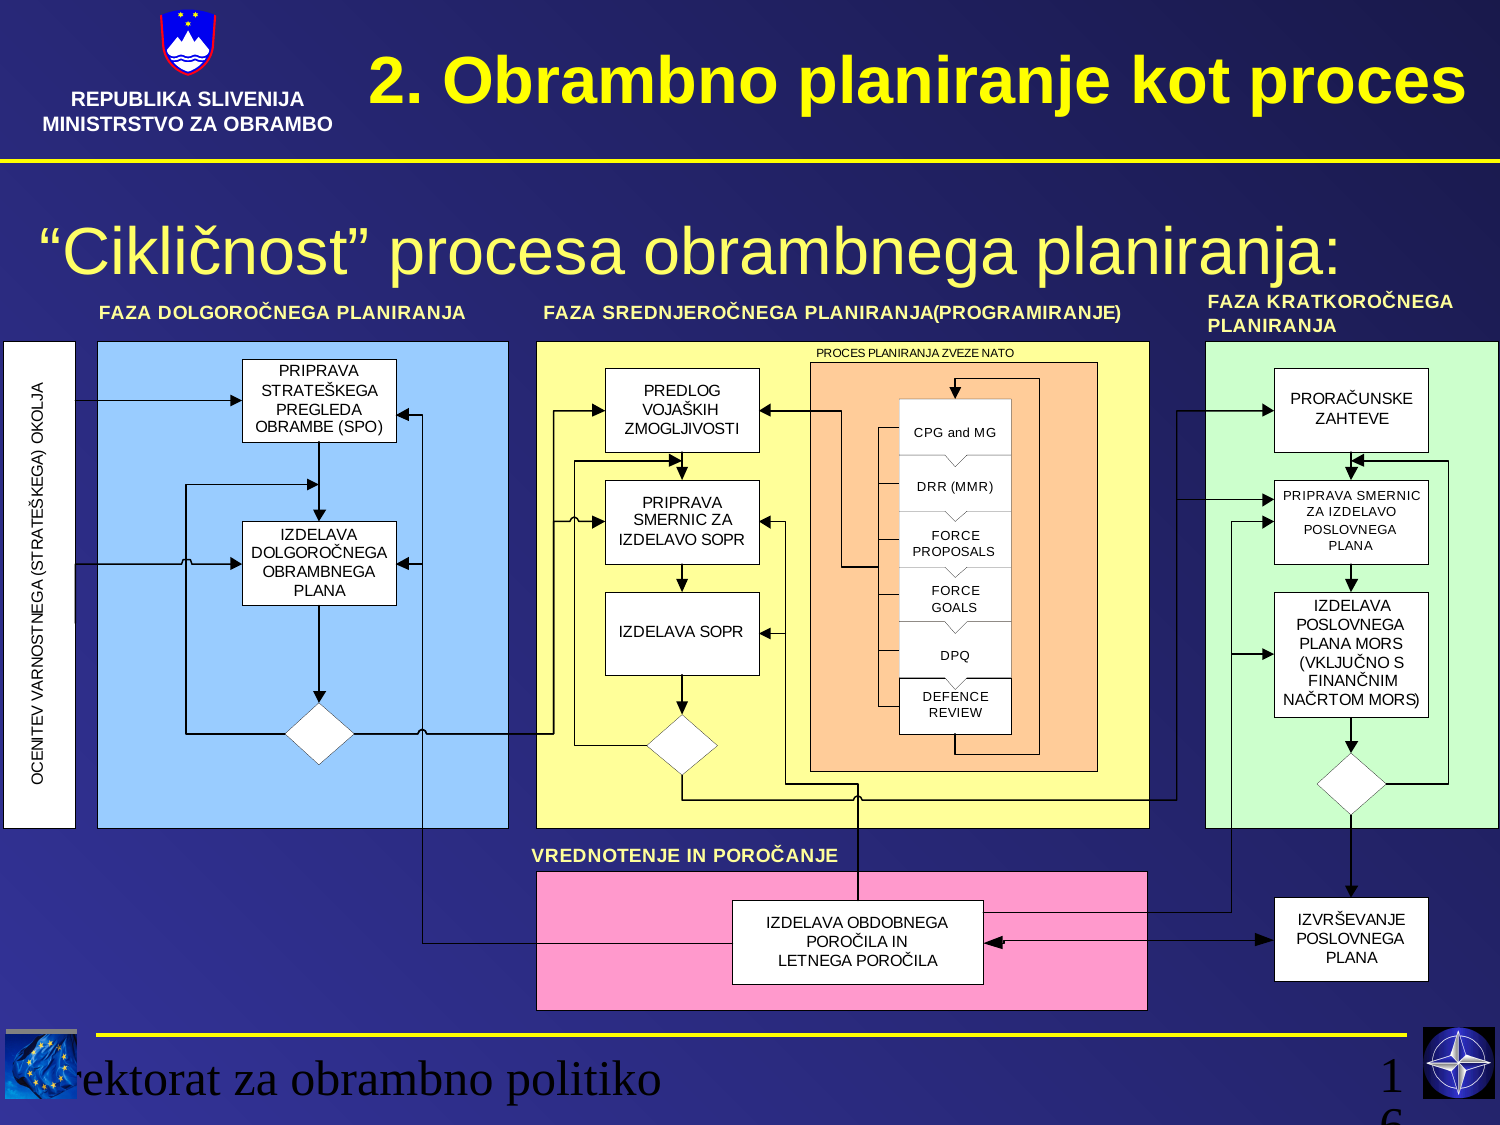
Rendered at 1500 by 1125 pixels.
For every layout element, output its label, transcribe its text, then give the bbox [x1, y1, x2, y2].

list “Cikličnost” procesa obrambnega planiranja: [24, 200, 1476, 285]
title 2. Obrambno planiranje kot proces [348, 29, 1489, 125]
picture [0, 285, 1500, 1015]
